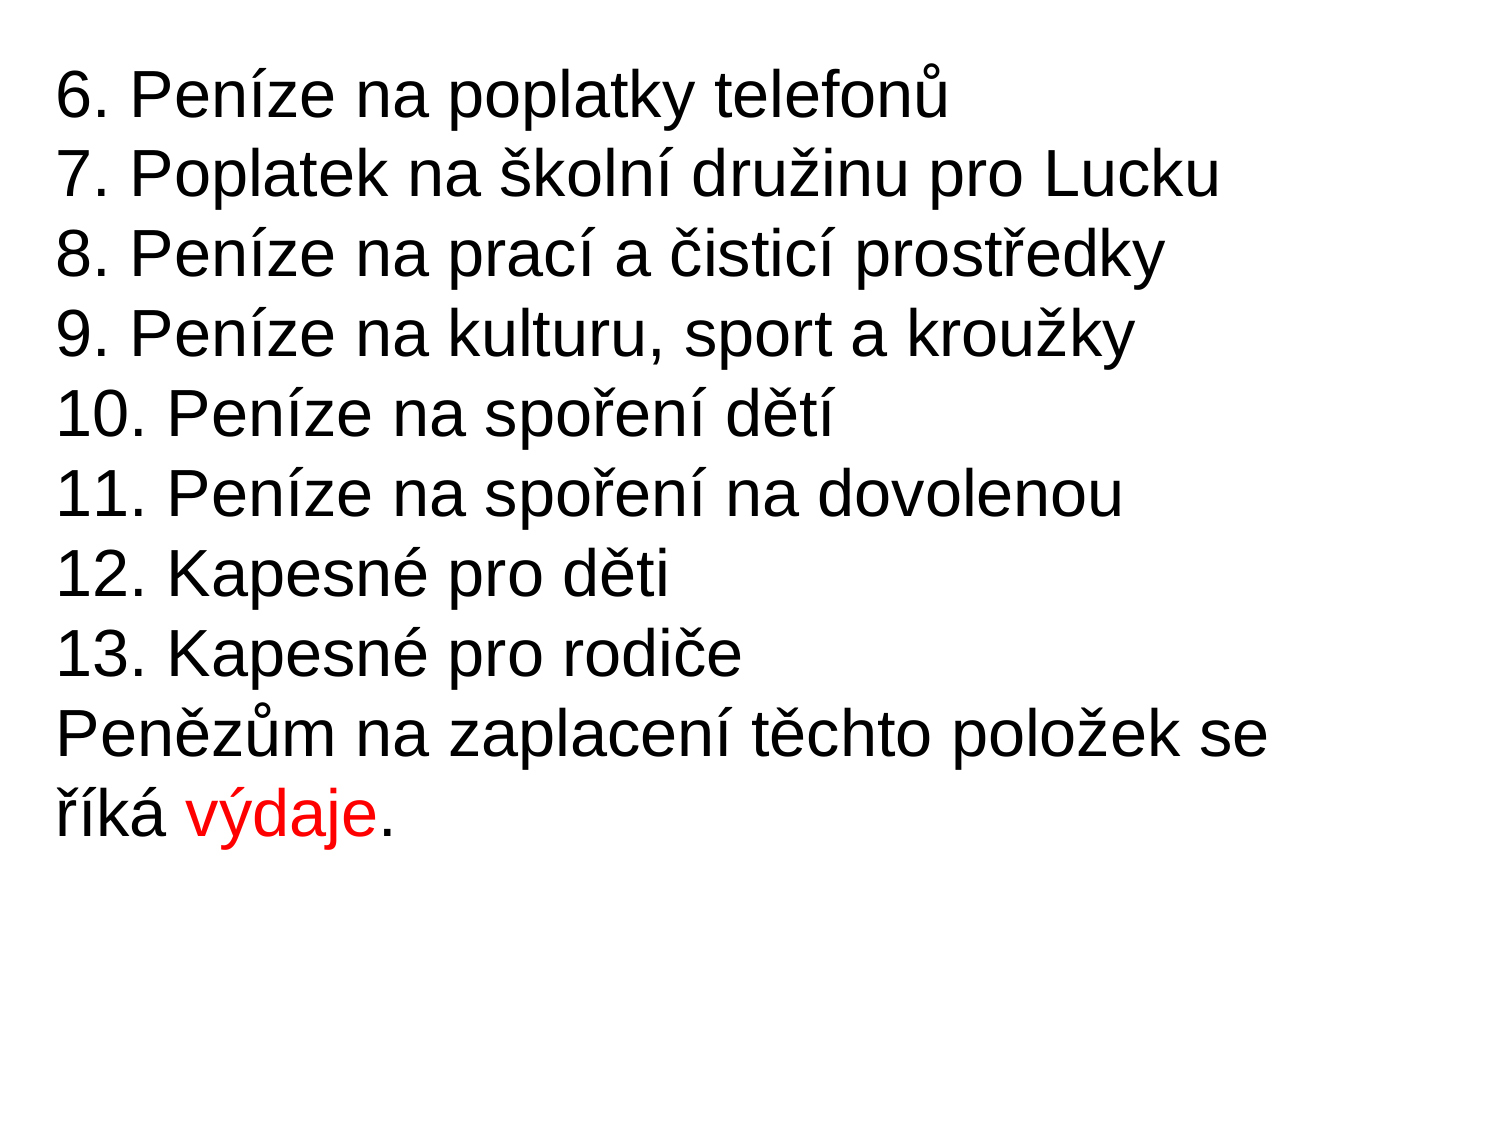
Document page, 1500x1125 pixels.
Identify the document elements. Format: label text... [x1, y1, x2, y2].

text_box 6. Peníze na poplatky telefonů 7. Poplatek na školní družinu pro Lucku 8. Peníze na prací a čisticí prostředky 9. Peníze na kulturu, sport a kroužky 10. Peníze na spoření dětí 11. Peníze na spoření na dovolenou 12. Kapesné pro děti 13. Kapesné pro rodiče Penězům na zaplacení těchto položek se říká výdaje. [41, 42, 1377, 938]
